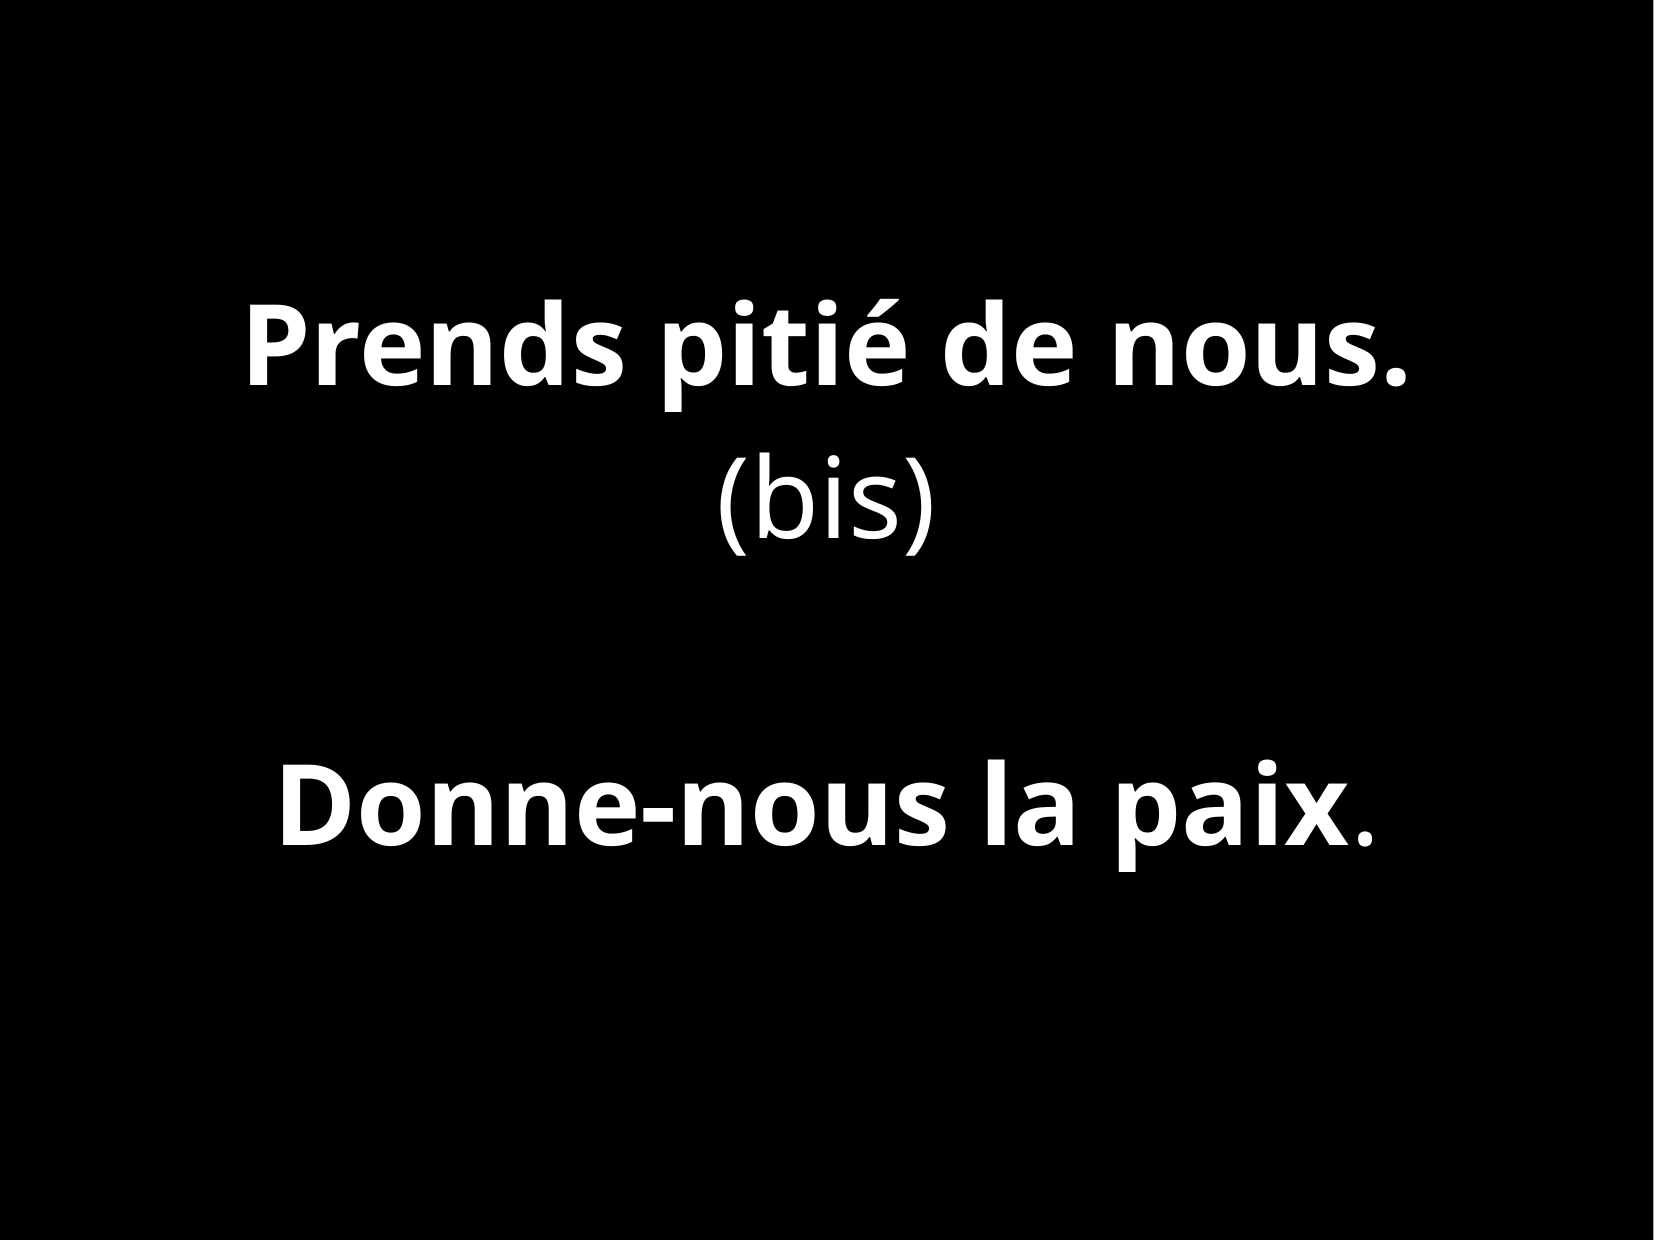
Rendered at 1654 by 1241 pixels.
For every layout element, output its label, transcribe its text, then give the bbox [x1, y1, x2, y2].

subtitle Prends pitié de nous. (bis) Donne-nous la paix. [82, 35, 1571, 1109]
